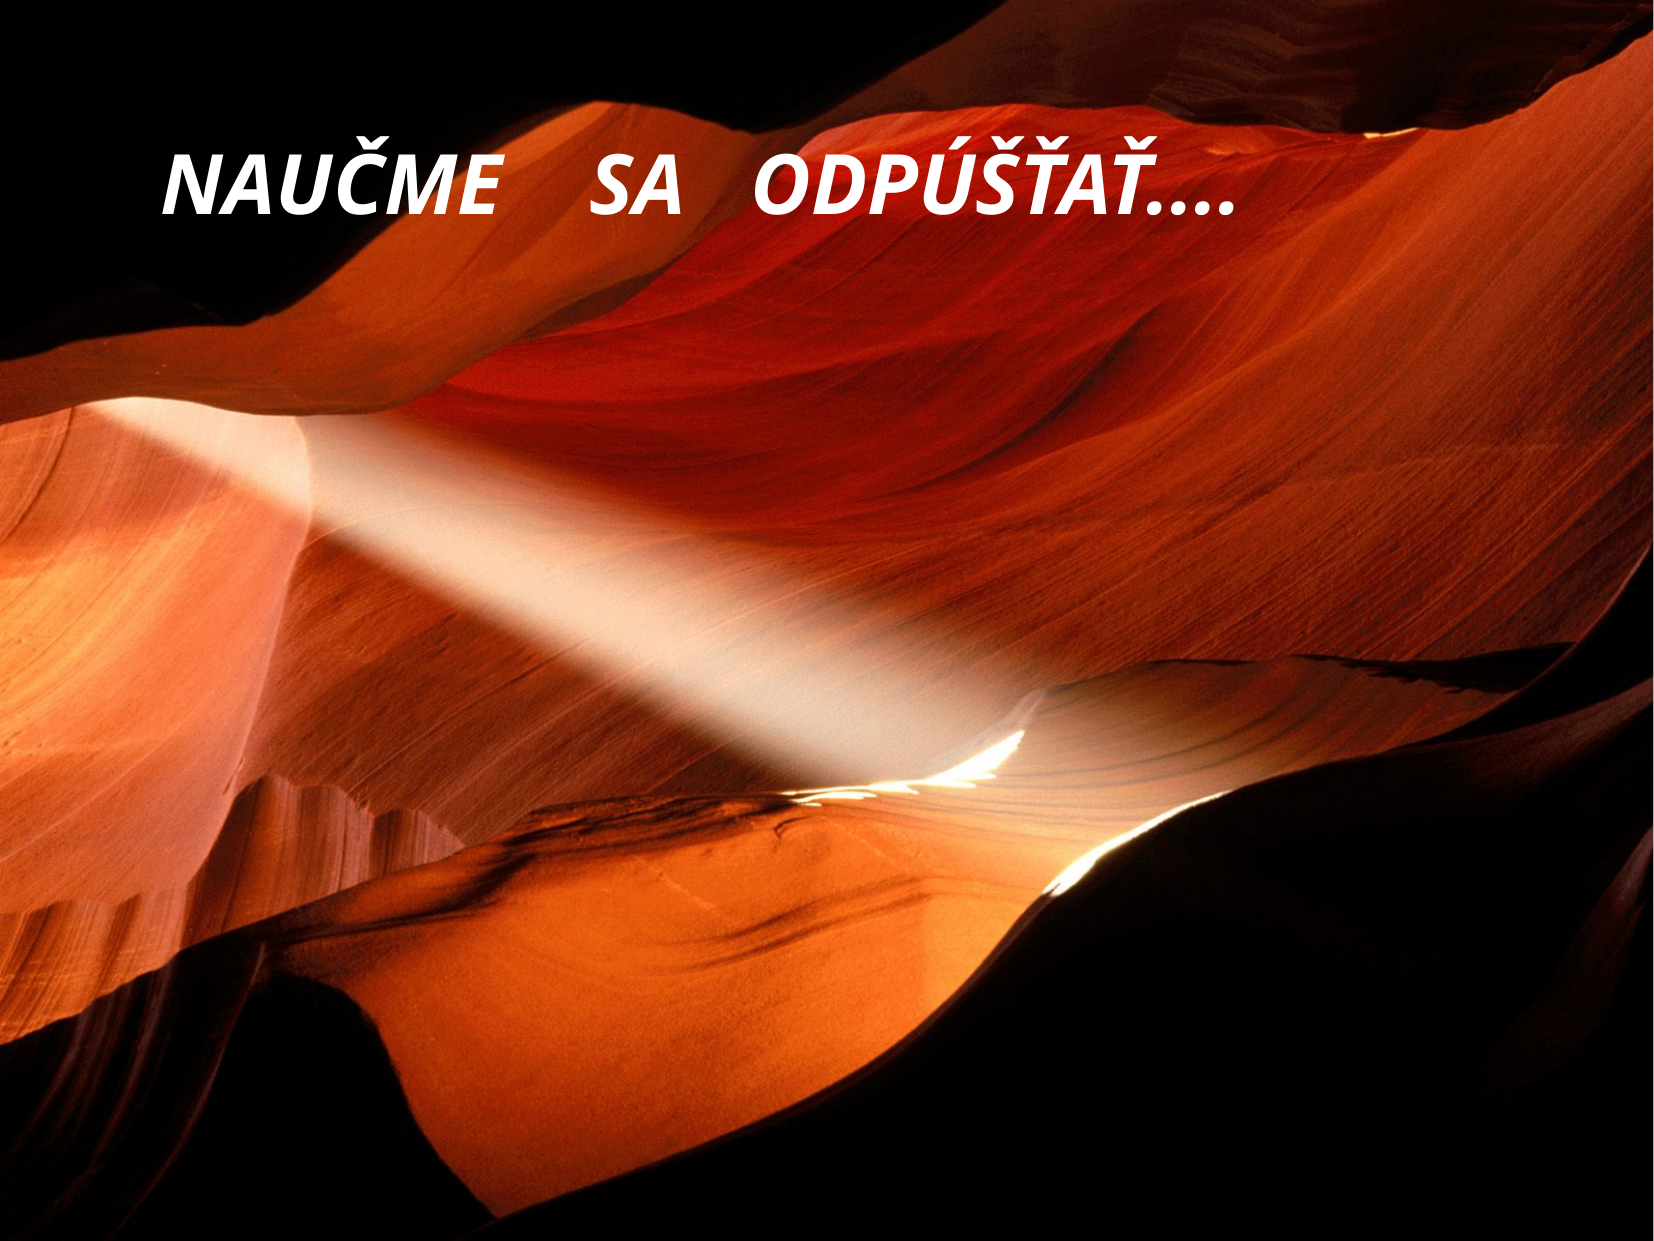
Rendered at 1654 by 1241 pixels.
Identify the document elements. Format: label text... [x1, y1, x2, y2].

text_box NAUČME SA ODPÚŠŤAŤ.... [59, 118, 1582, 249]
picture [0, 0, 1654, 1241]
